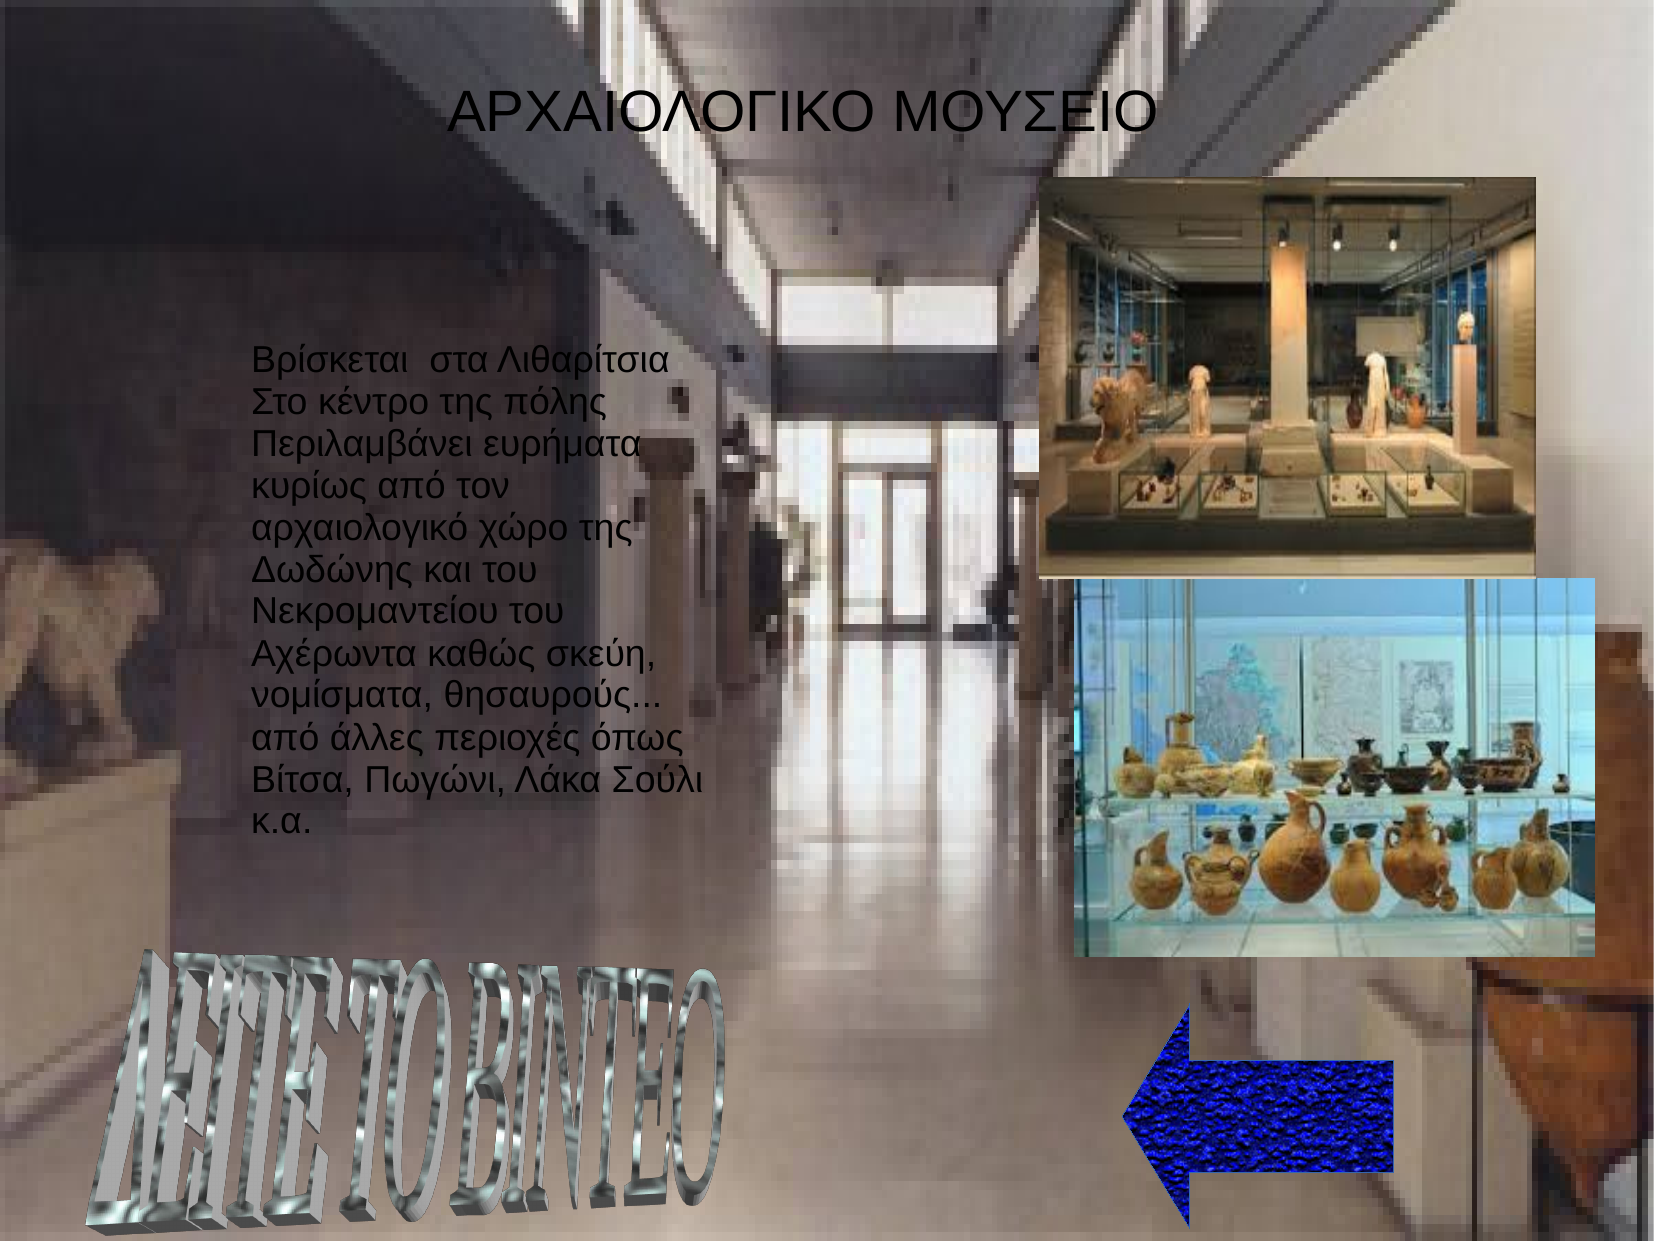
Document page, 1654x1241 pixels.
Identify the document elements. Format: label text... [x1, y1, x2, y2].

text_box ΑΡΧΑΙΟΛΟΓΙΚΟ ΜΟΥΣΕΙΟ [295, 70, 1312, 151]
text_box [1122, 1003, 1394, 1229]
text_box Βρίσκεται στα Λιθαρίτσια Στο κέντρο της πόλης Περιλαμβάνει ευρήματα κυρίως από τον αρχαιολογικό χώρο της Δωδώνης και του Νεκρομαντείου του Αχέρωντα καθώς σκεύη, νομίσματα, θησαυρούς... από άλλες περιοχές όπως Βίτσα, Πωγώνι, Λάκα Σούλι κ.α. [236, 330, 1074, 892]
picture [0, 0, 1654, 1241]
